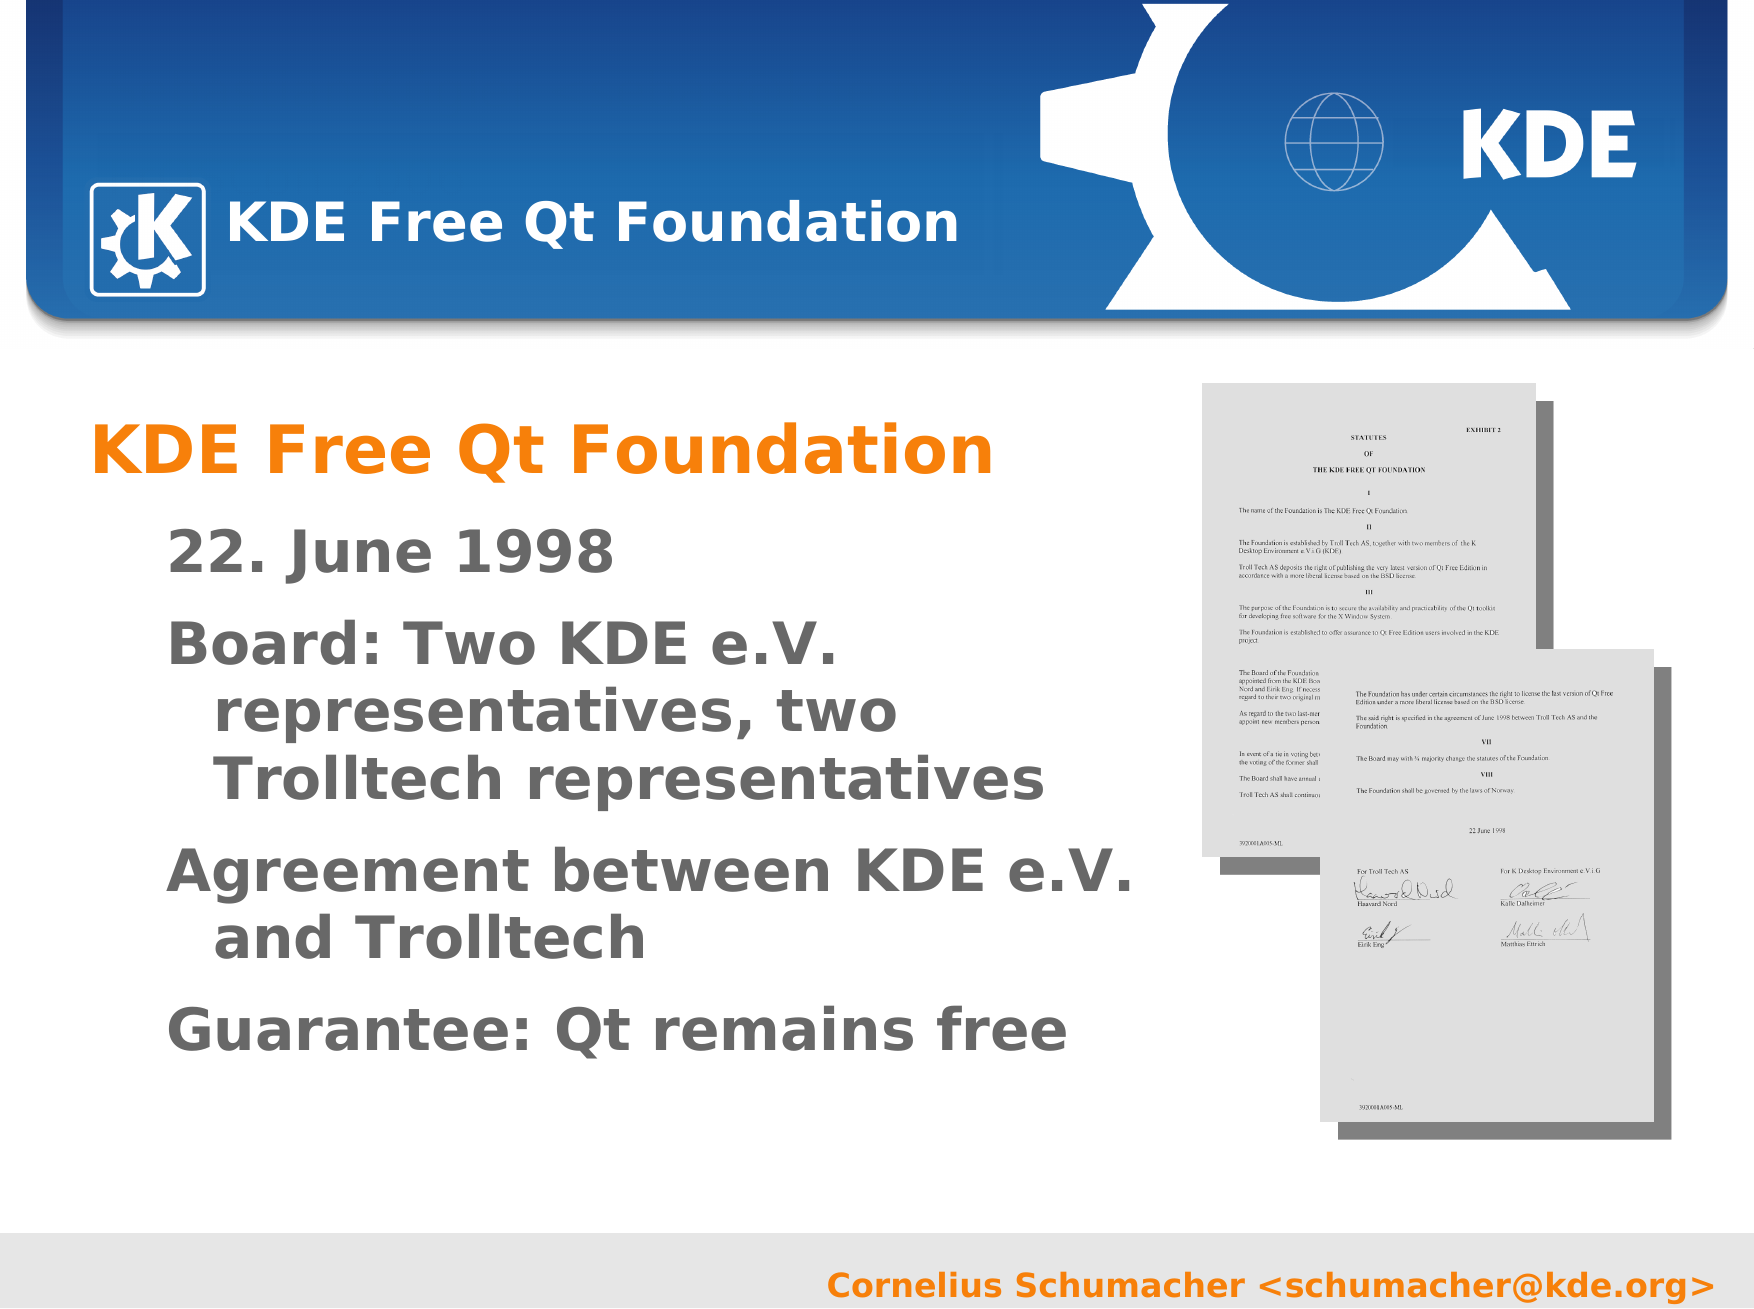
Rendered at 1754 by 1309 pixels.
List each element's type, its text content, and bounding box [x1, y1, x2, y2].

picture [0, 0, 1754, 349]
list KDE Free Qt Foundation 22. June 1998 Board: Two KDE e.V. representatives, two Trolltech representatives Agreement between KDE e.V. and Trolltech Guarantee: Qt remains free [71, 411, 1152, 1148]
picture [1202, 383, 1654, 1123]
title KDE Free Qt Foundation [225, 188, 1126, 258]
